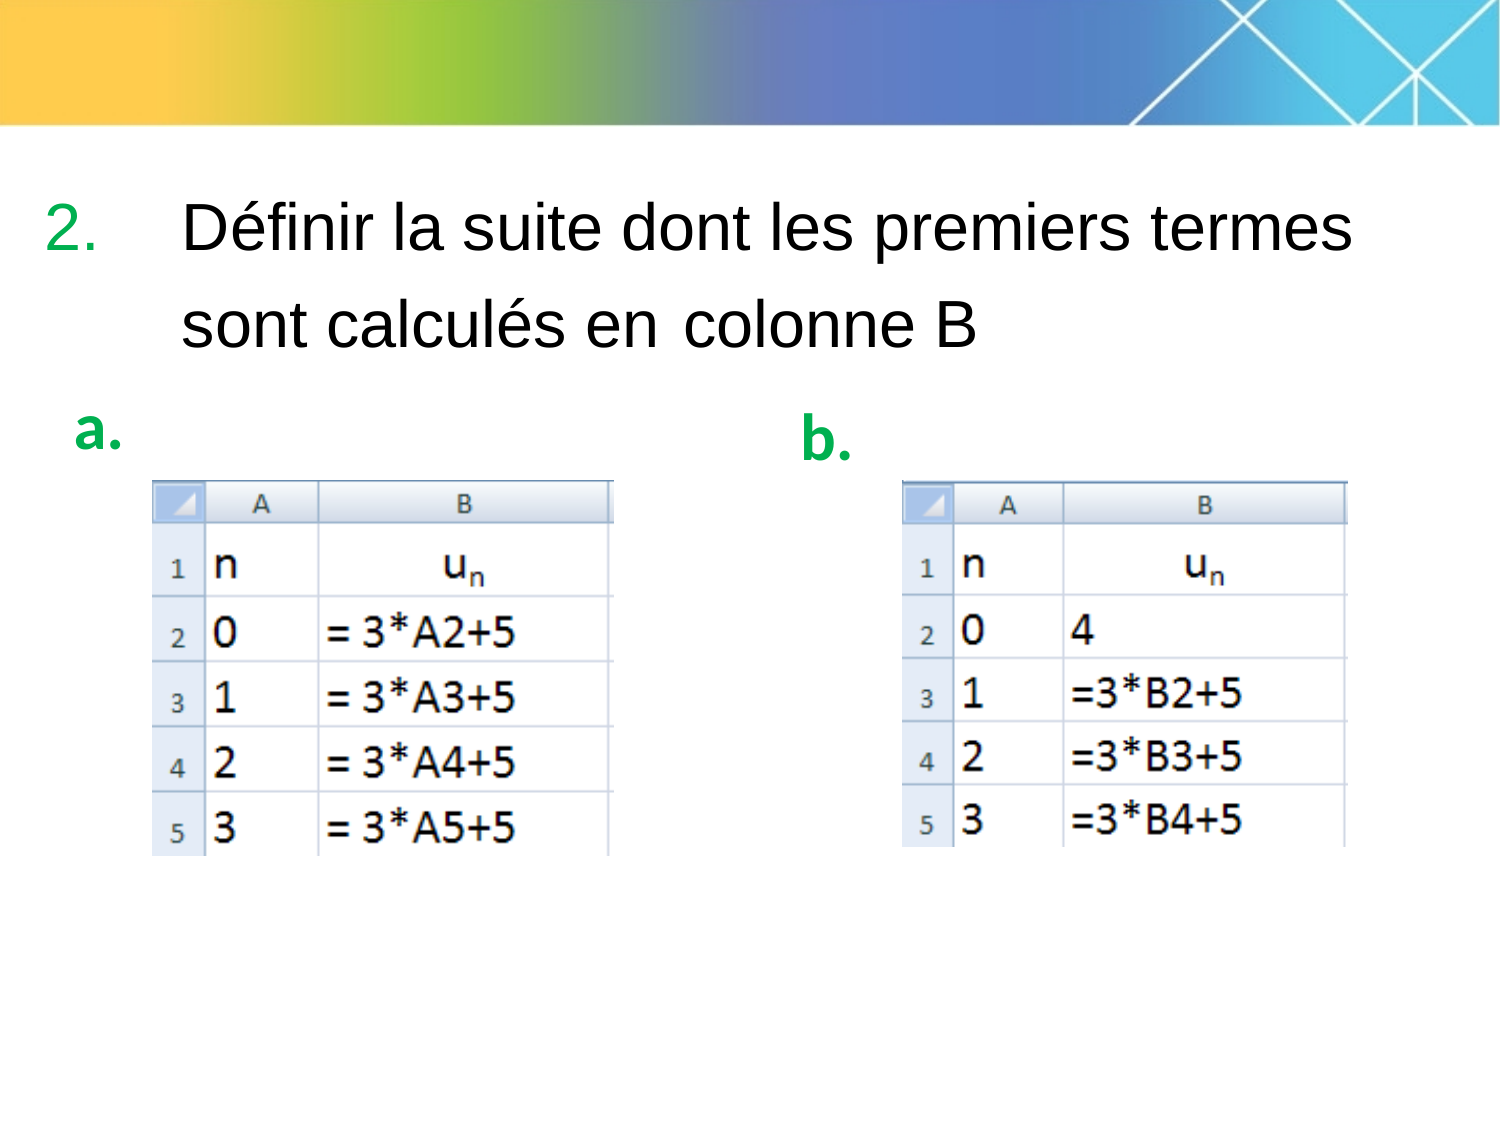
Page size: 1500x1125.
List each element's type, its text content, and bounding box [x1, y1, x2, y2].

picture [152, 480, 614, 856]
text_box a. [58, 375, 614, 630]
title Définir la suite dont les premiers termes sont calculés en colonne B [29, 164, 1500, 384]
picture [902, 480, 1348, 847]
text_box b. [785, 386, 1341, 562]
picture [0, 0, 1500, 127]
